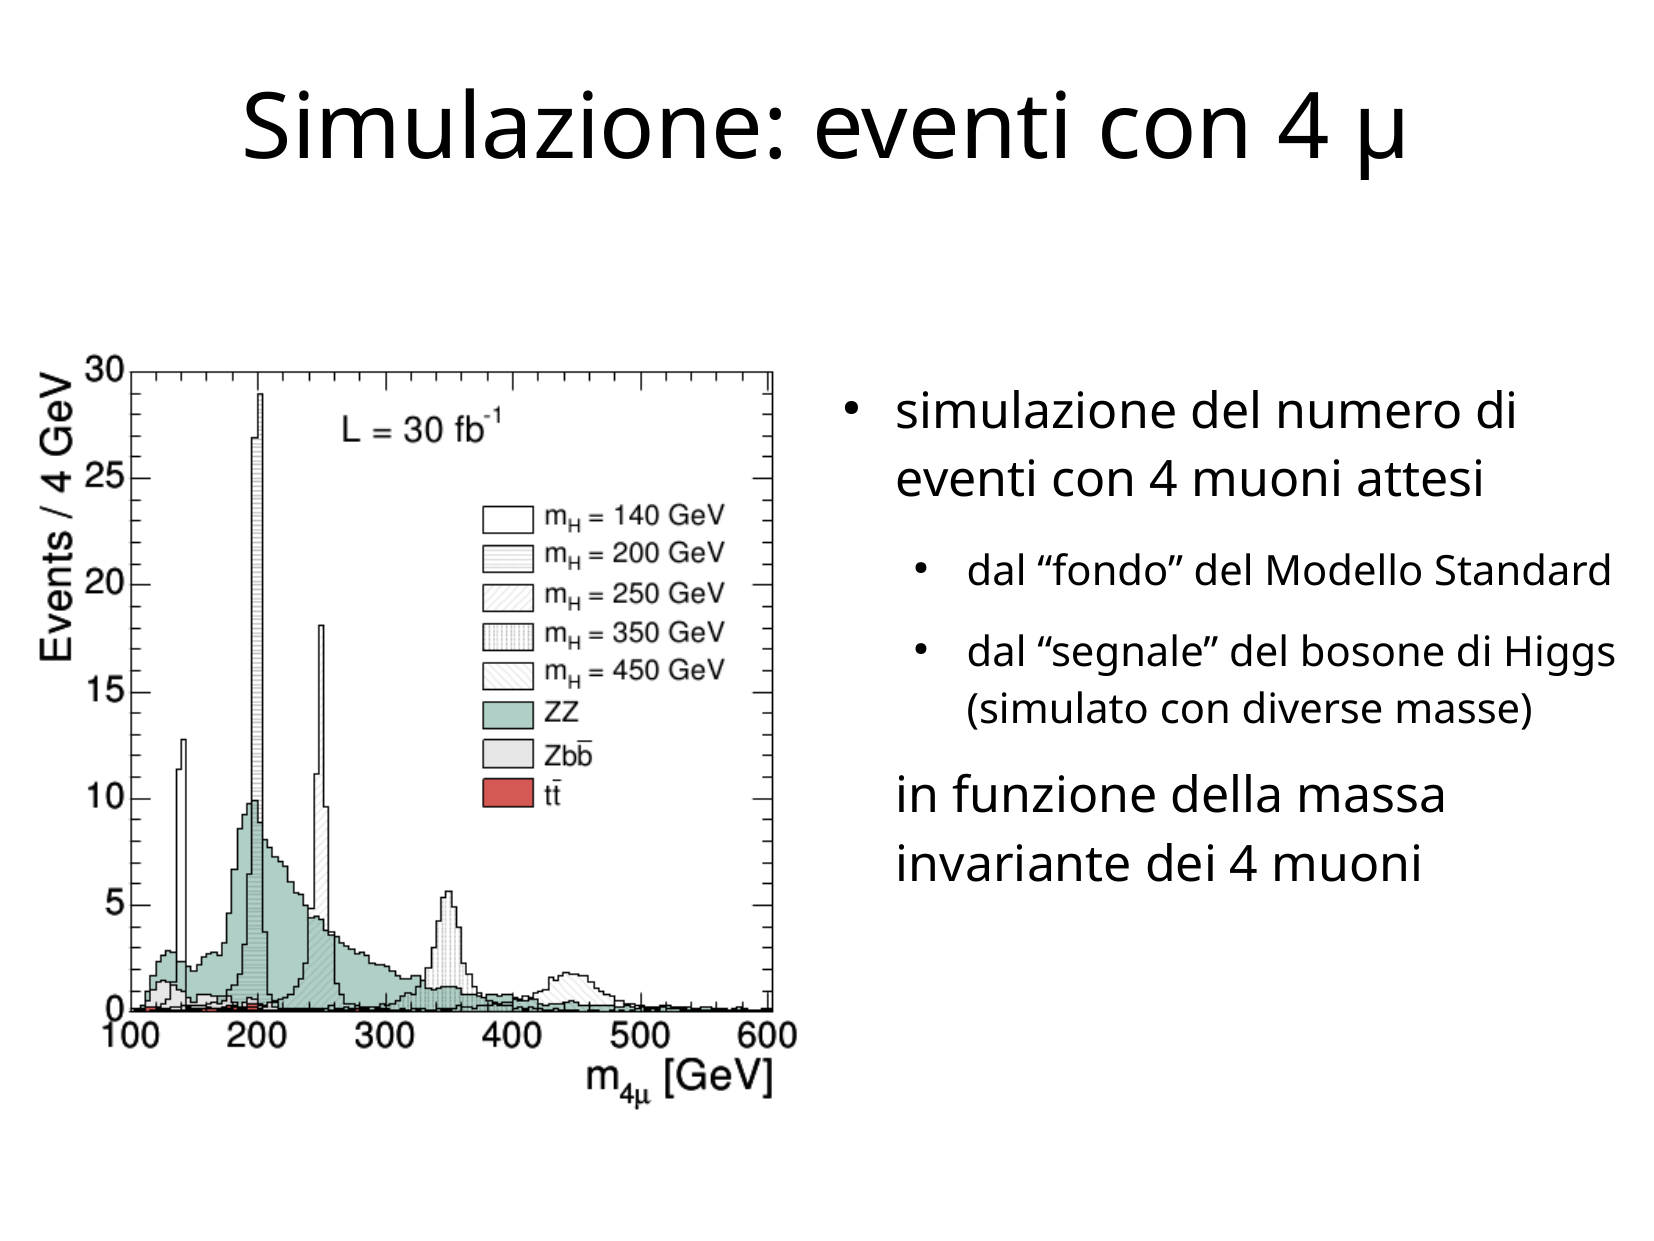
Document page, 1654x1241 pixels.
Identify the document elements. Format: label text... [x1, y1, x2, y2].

list simulazione del numero di eventi con 4 muoni attesi dal “fondo” del Modello Standard dal “segnale” del bosone di Higgs (simulato con diverse masse) in funzione della massa invariante dei 4 muoni [825, 375, 1630, 1126]
picture [29, 334, 808, 1116]
title Simulazione: eventi con 4 µ [82, 19, 1571, 227]
